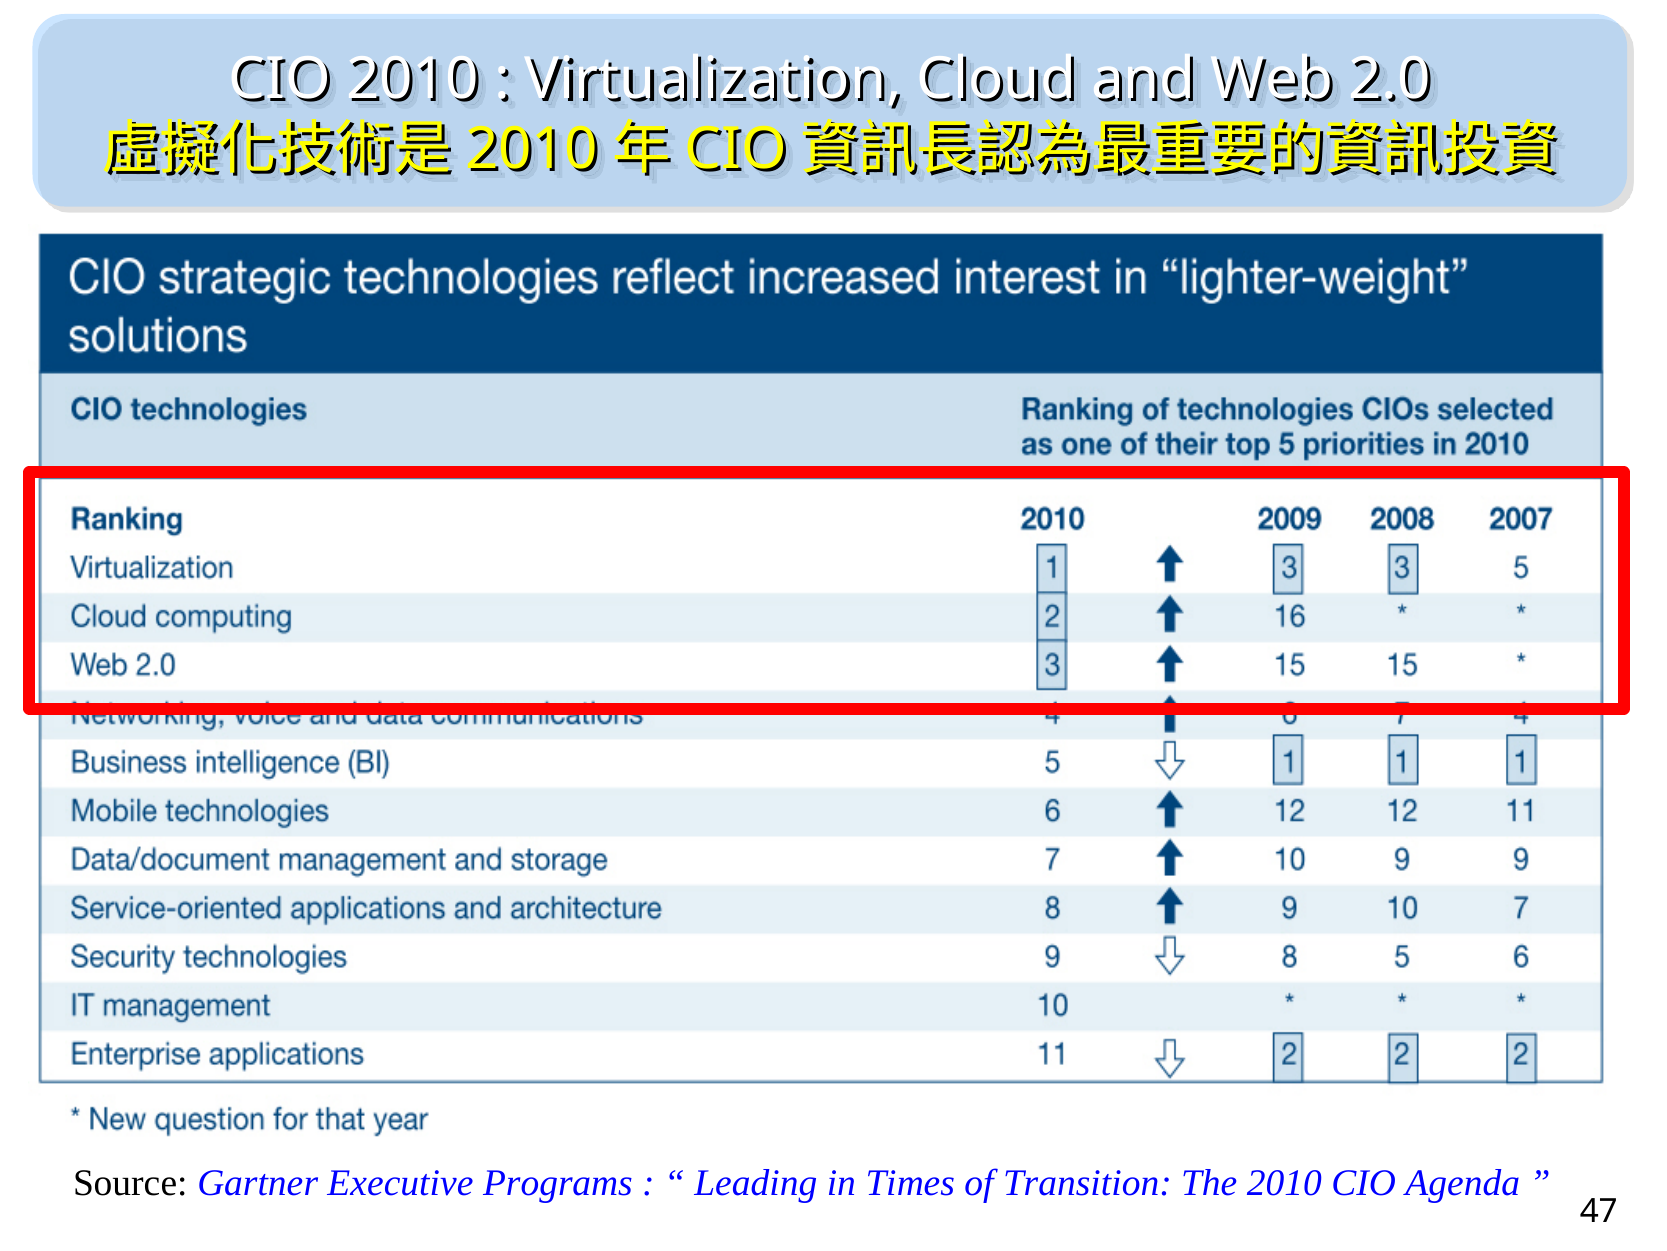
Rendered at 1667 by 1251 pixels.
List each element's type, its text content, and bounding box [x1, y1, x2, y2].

picture [28, 224, 1624, 466]
picture [28, 715, 1624, 1150]
picture [35, 478, 1618, 703]
text_box CIO 2010 : Virtualization, Cloud and Web 2.0 虛擬化技術是2010年CIO資訊長認為最重要的資訊投資 [32, 13, 1628, 207]
text_box Source: Gartner Executive Programs : “ Leading in Times of Transition: The 2010 CIO Agenda ” [58, 1150, 1594, 1226]
